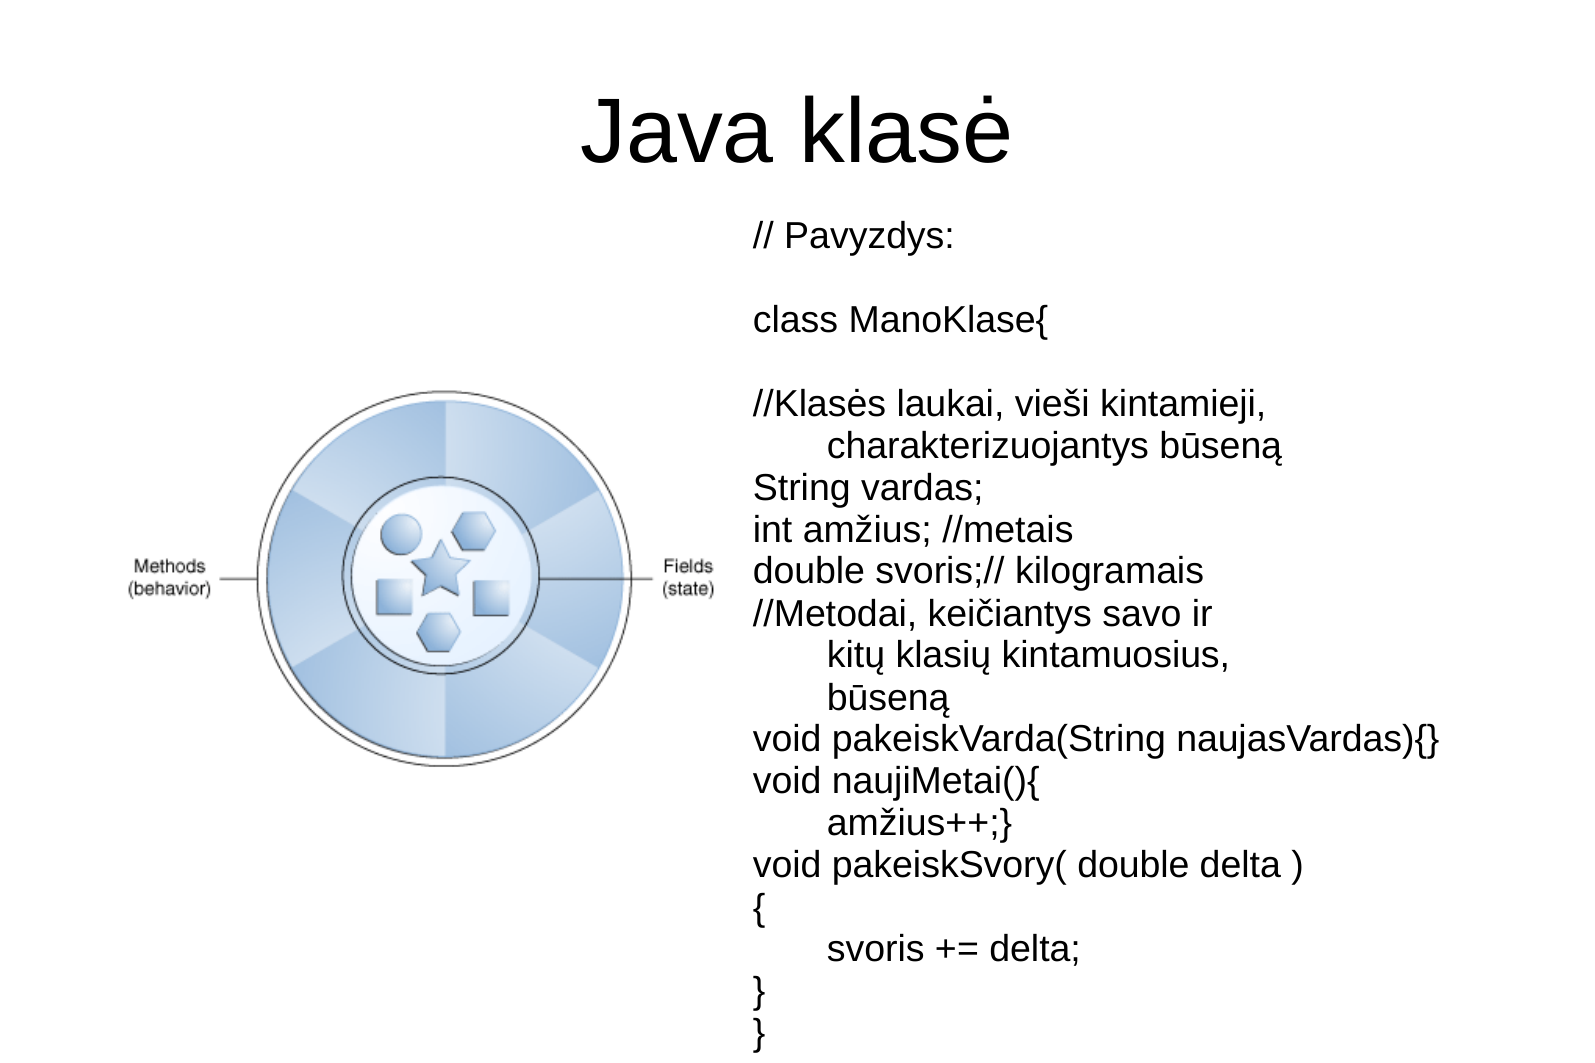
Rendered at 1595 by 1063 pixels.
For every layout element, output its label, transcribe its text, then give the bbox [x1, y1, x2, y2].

picture [118, 383, 723, 778]
text_box // Pavyzdys: class ManoKlase{ //Klasės laukai, vieši kintamieji, charakterizuojantys būseną String vardas; int amžius; //metais double svoris;// kilogramais //Metodai, keičiantys savo ir kitų klasių kintamuosius, būseną void pakeiskVarda(String naujasVardas){} void naujiMetai(){ amžius++;} void pakeiskSvory( double delta ) { svoris += delta; } } [738, 206, 1455, 1063]
title Java klasė [79, 49, 1515, 213]
